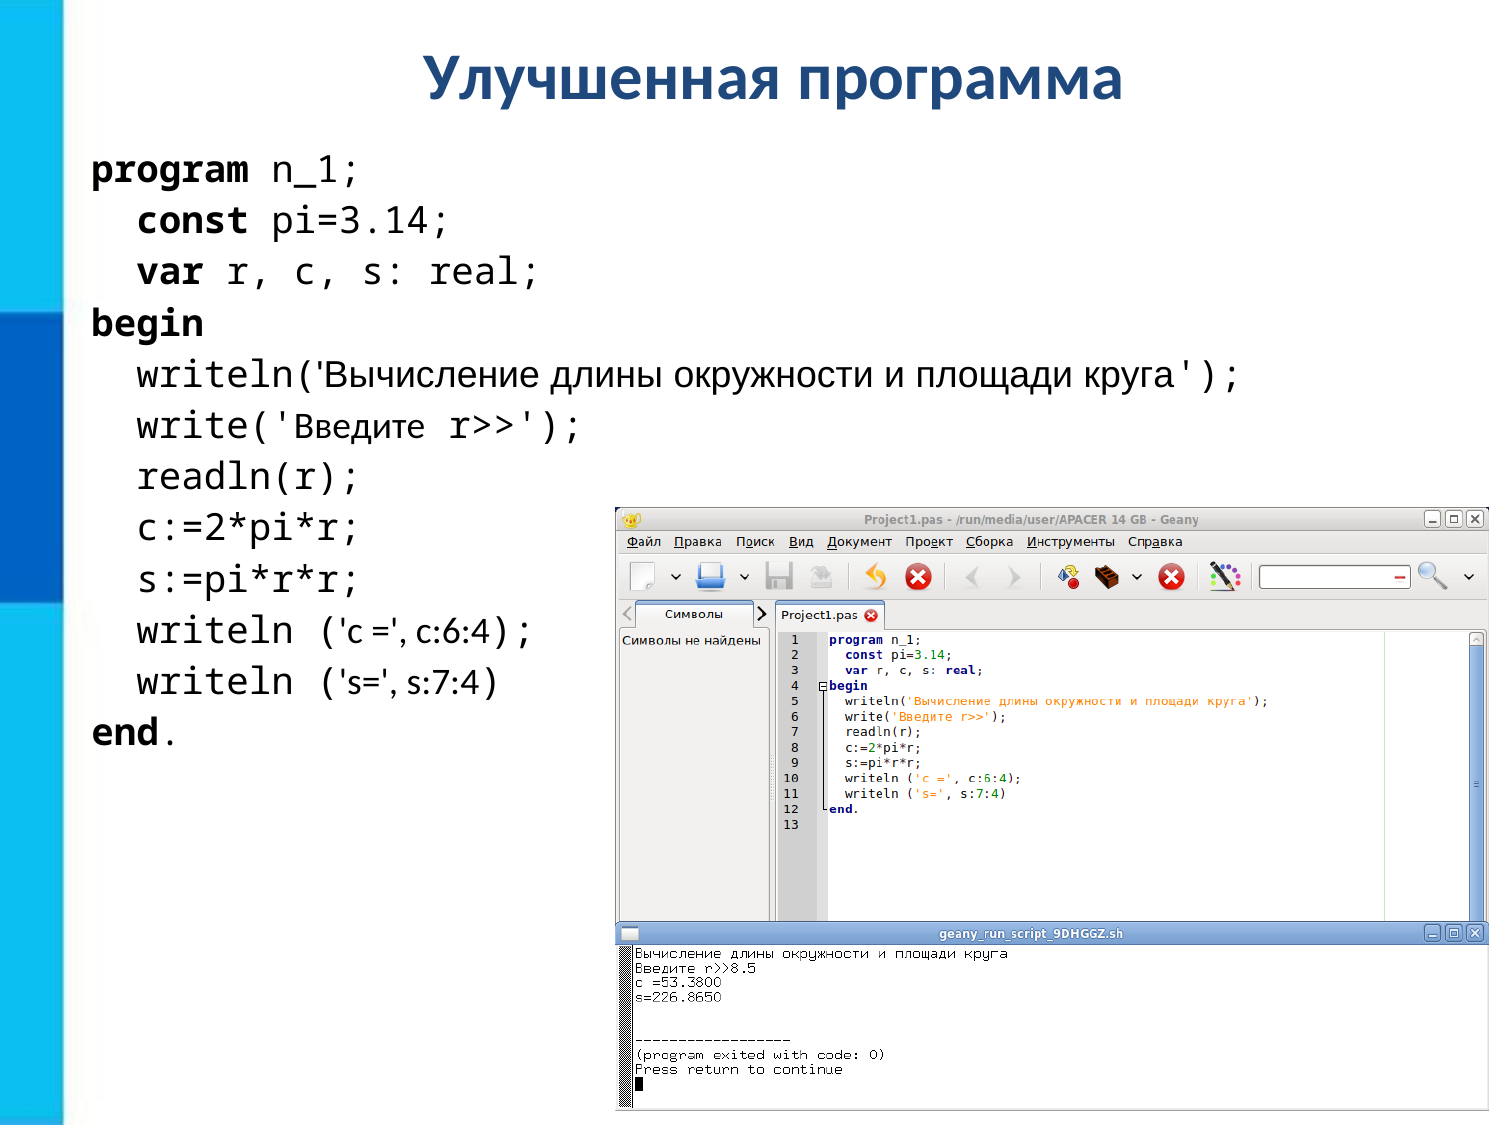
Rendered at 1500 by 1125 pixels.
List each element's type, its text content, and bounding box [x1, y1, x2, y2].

text_box program n_1; const pi=3.14; var r, c, s: real; begin writeln('Вычисление длины окружности и площади круга'); write('Введите r>>'); readln(r); c:=2*pi*r; s:=pi*r*r; writeln ('c =', с:6:4); writeln ('s=', s:7:4) end. [76, 137, 1430, 761]
text_box Улучшенная программа [123, 31, 1425, 126]
picture [0, 0, 1500, 1125]
